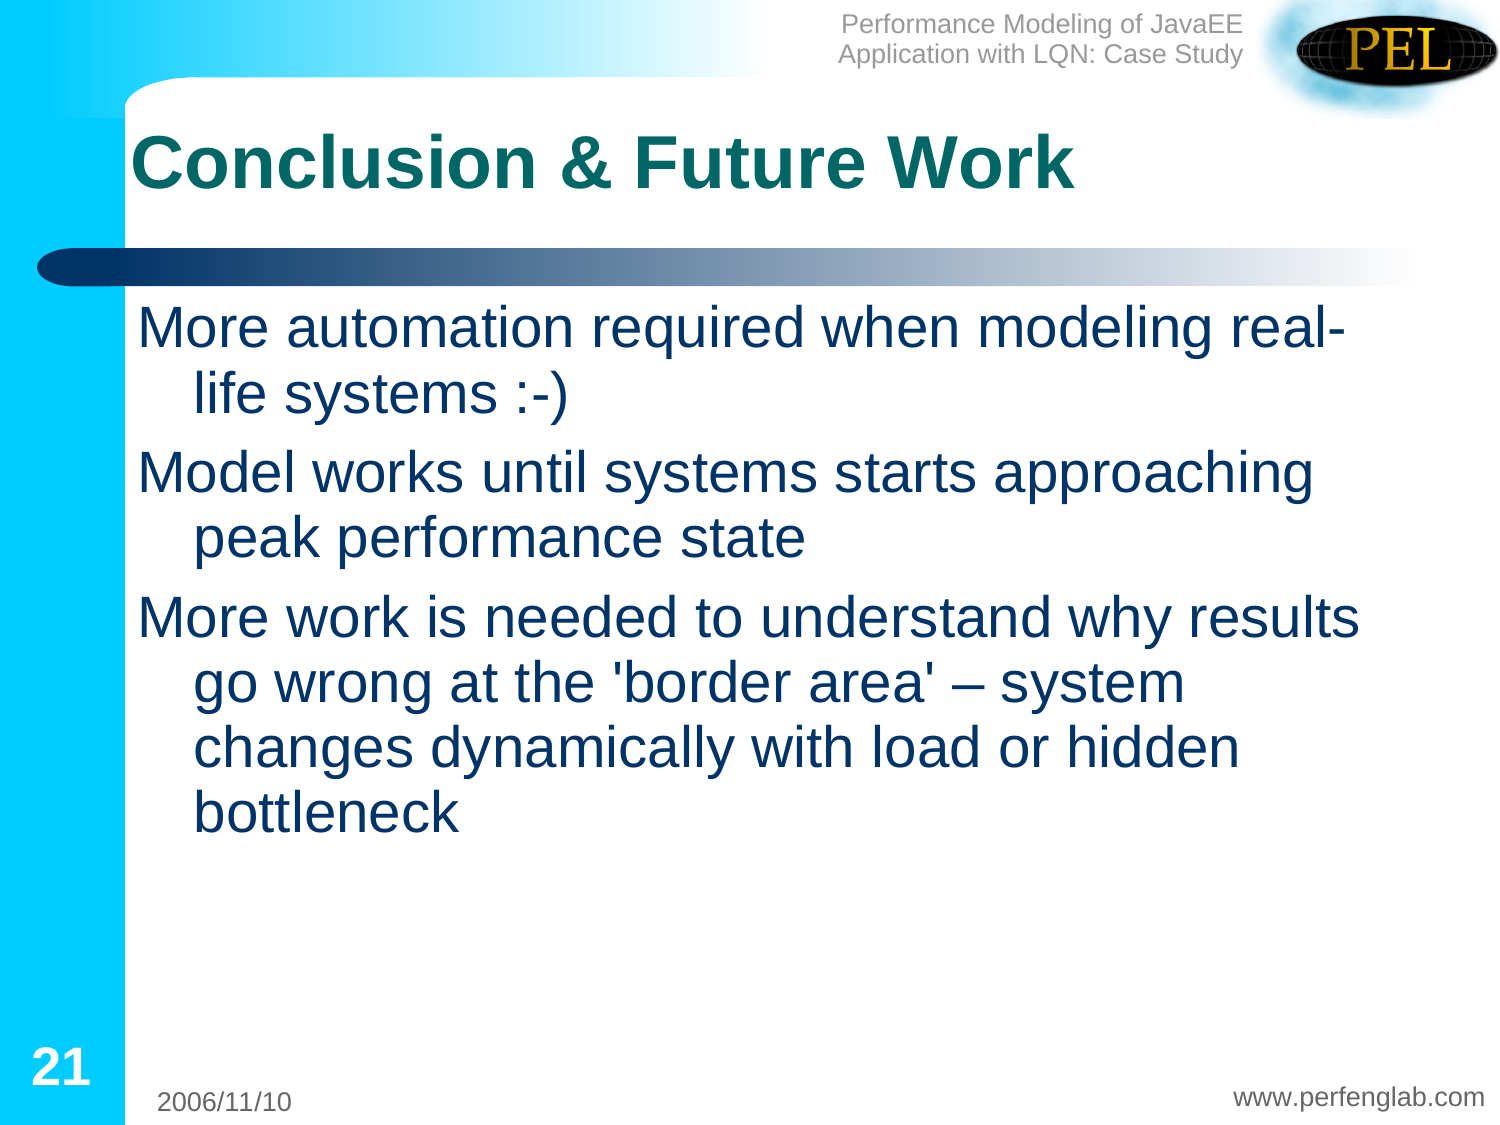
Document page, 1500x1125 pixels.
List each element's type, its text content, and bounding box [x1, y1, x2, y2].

list More automation required when modeling real-life systems :-) Model works until systems starts approaching peak performance state More work is needed to understand why results go wrong at the 'border area' – system changes dynamically with load or hidden bottleneck [137, 295, 1400, 1019]
picture [1251, 0, 1500, 119]
title Conclusion & Future Work [130, 83, 1408, 248]
